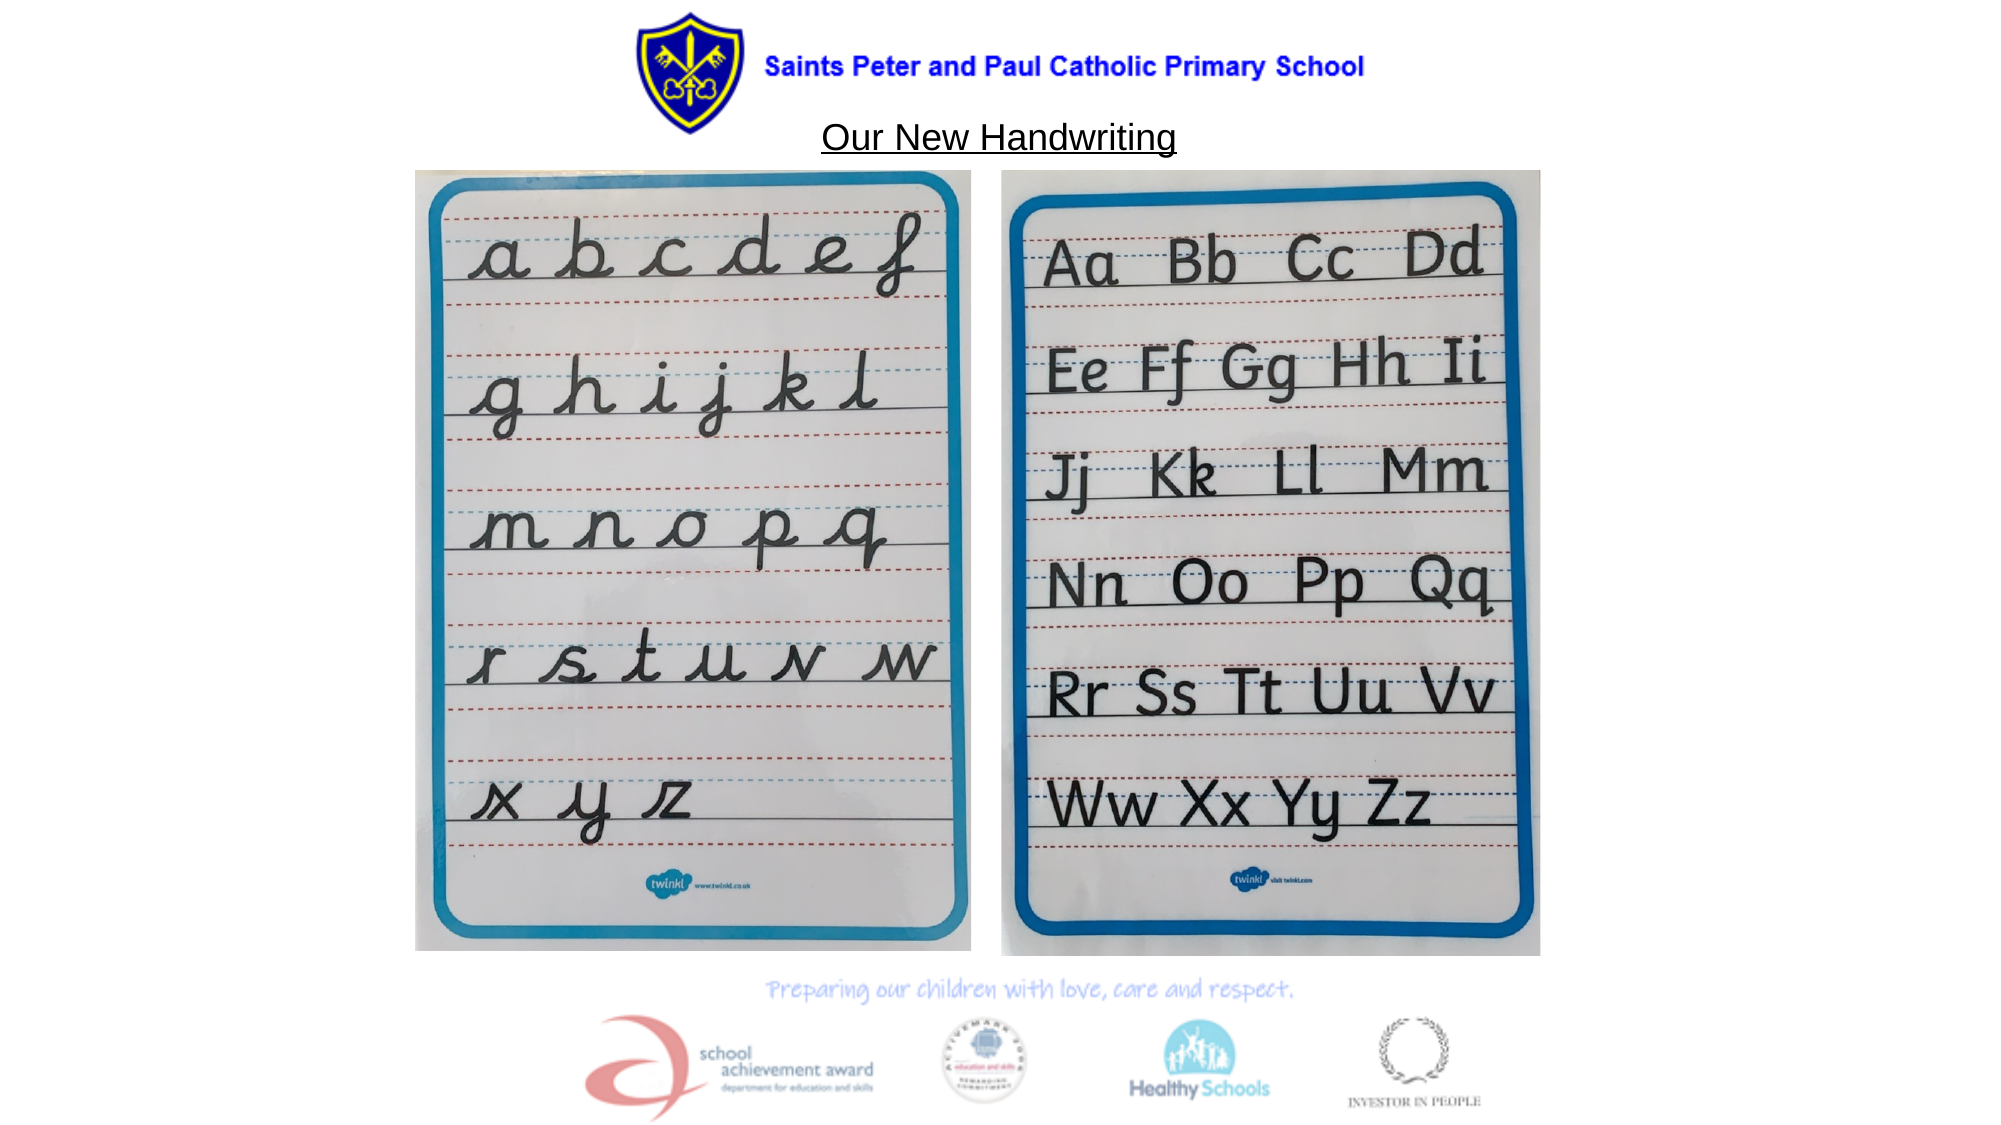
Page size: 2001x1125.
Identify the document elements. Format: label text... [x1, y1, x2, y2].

picture [415, 170, 1541, 1125]
picture [629, 0, 1374, 136]
text_box Our New Handwriting [806, 105, 1192, 165]
